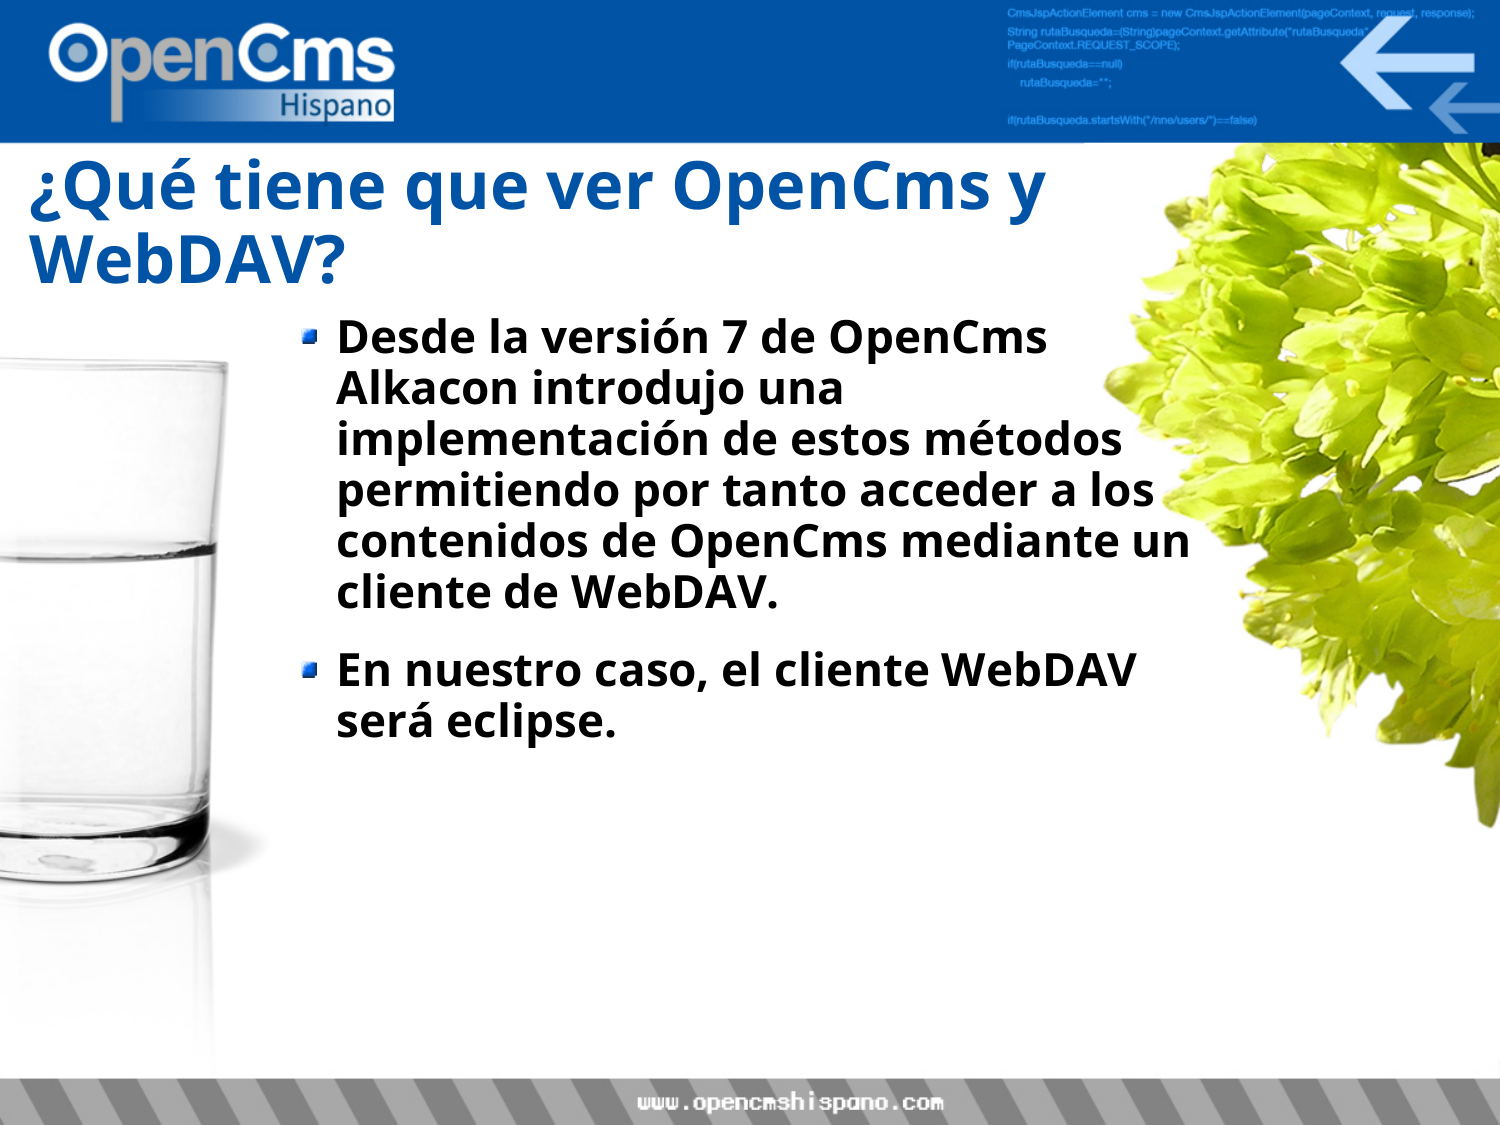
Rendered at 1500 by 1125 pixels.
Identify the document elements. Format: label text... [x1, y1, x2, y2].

picture [0, 0, 1500, 1125]
text_box Desde la versión 7 de OpenCms Alkacon introdujo una implementación de estos métodos permitiendo por tanto acceder a los contenidos de OpenCms mediante un cliente de WebDAV. En nuestro caso, el cliente WebDAV será eclipse. [265, 312, 1201, 1088]
text_box ¿Qué tiene que ver OpenCms y WebDAV? [29, 137, 1063, 312]
